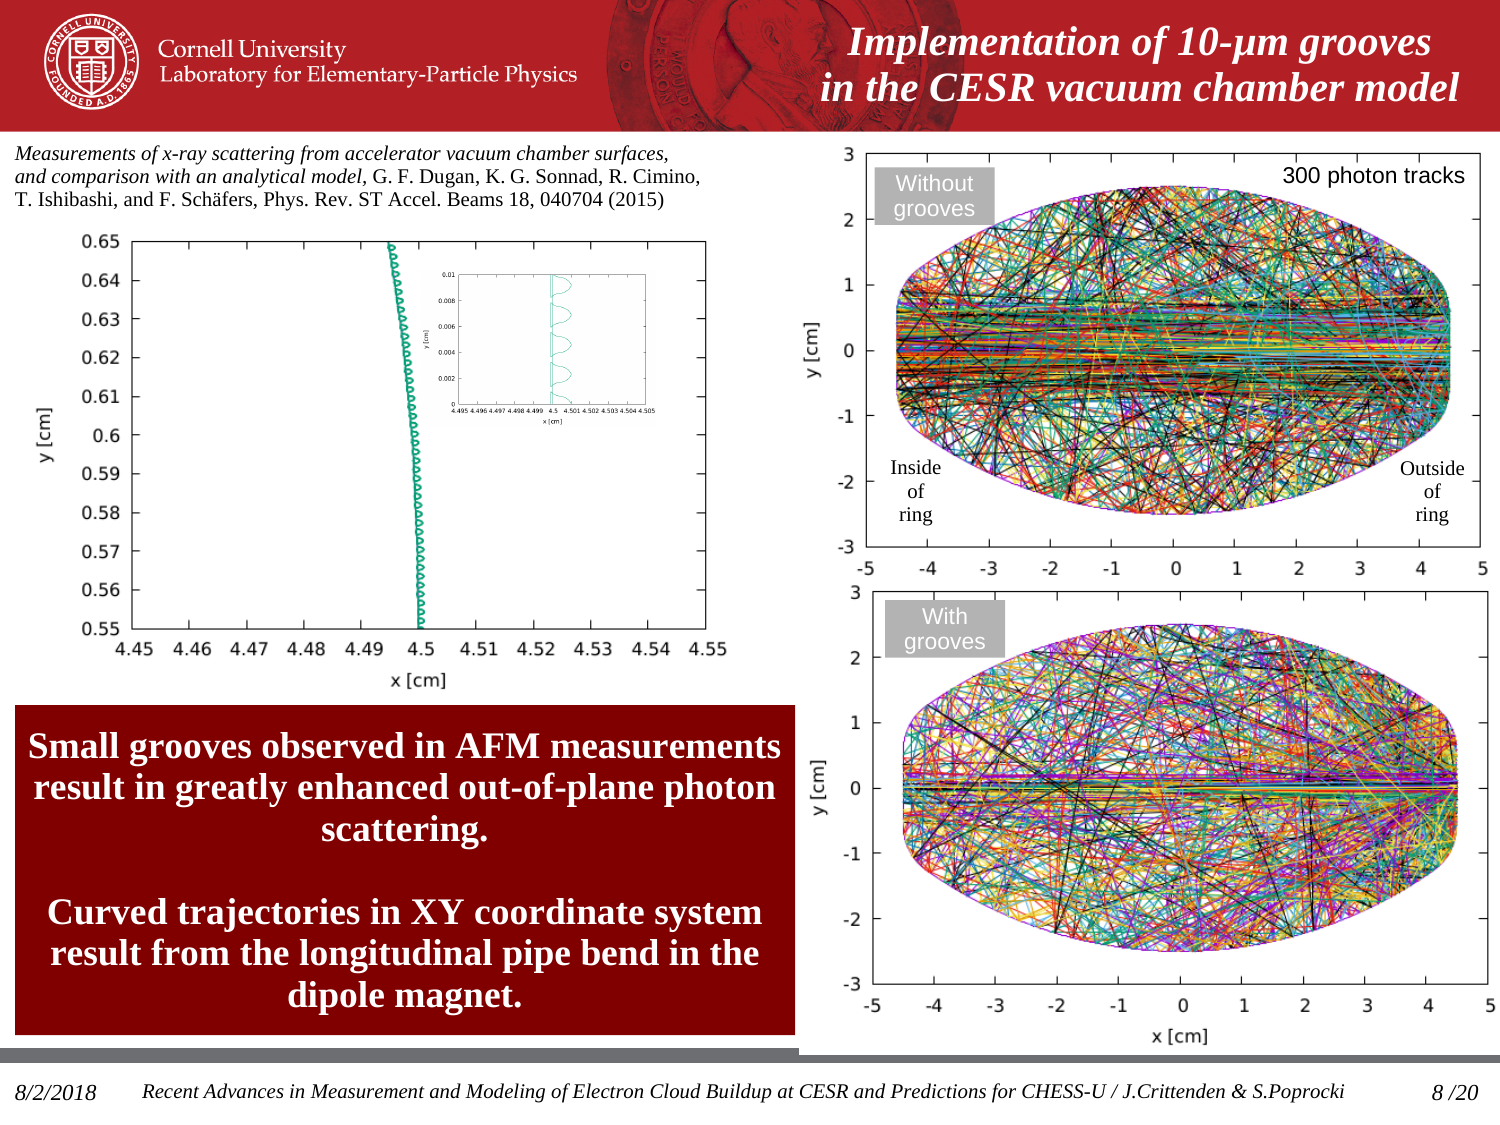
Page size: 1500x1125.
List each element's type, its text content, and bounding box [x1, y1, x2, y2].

picture [0, 0, 780, 132]
title Implementation of 10-μm grooves in the CESR vacuum chamber model [780, 0, 1500, 136]
text_box Outside of ring [1380, 450, 1486, 540]
text_box Inside of ring [871, 449, 962, 535]
text_box Without grooves [874, 167, 995, 225]
picture [797, 145, 1500, 1055]
text_box With grooves [885, 600, 1006, 658]
text_box Small grooves observed in AFM measurements result in greatly enhanced out-of-plane photon scattering. Curved trajectories in XY coordinate system result from the longitudinal pipe bend in the dipole magnet. [15, 705, 796, 1036]
text_box 300 photon tracks [1268, 147, 1479, 205]
text_box Measurements of x-ray scattering from accelerator vacuum chamber surfaces, and comparison with an analytical model, G. F. Dugan, K. G. Sonnad, R. Cimino, T. Ishibashi, and F. Schäfers, Phys. Rev. ST Accel. Beams 18, 040704 (2015) [0, 135, 721, 221]
picture [21, 231, 742, 700]
